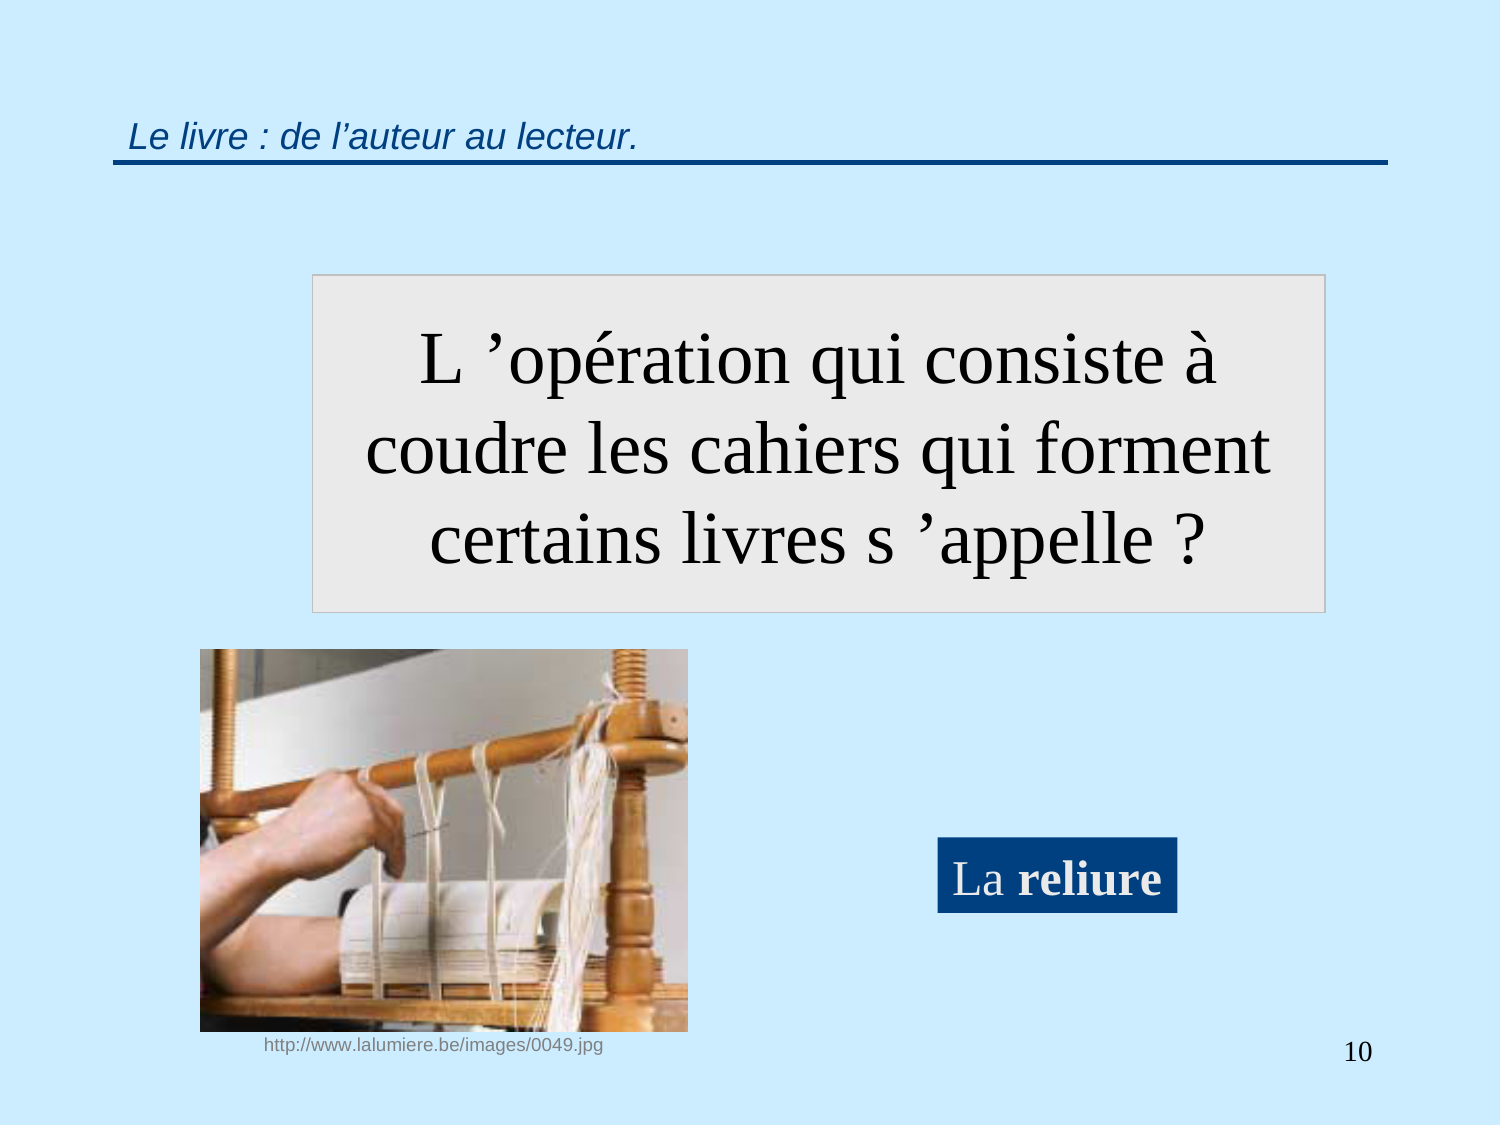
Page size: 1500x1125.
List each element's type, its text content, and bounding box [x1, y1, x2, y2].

title L ’opération qui consiste à coudre les cahiers qui forment certains livres s ’appelle ? [312, 274, 1325, 613]
text_box La reliure [937, 837, 1178, 913]
picture [200, 649, 688, 1032]
text_box http://www.lalumiere.be/images/0049.jpg [249, 1025, 624, 1063]
text_box Le livre : de l’auteur au lecteur. [113, 104, 655, 160]
